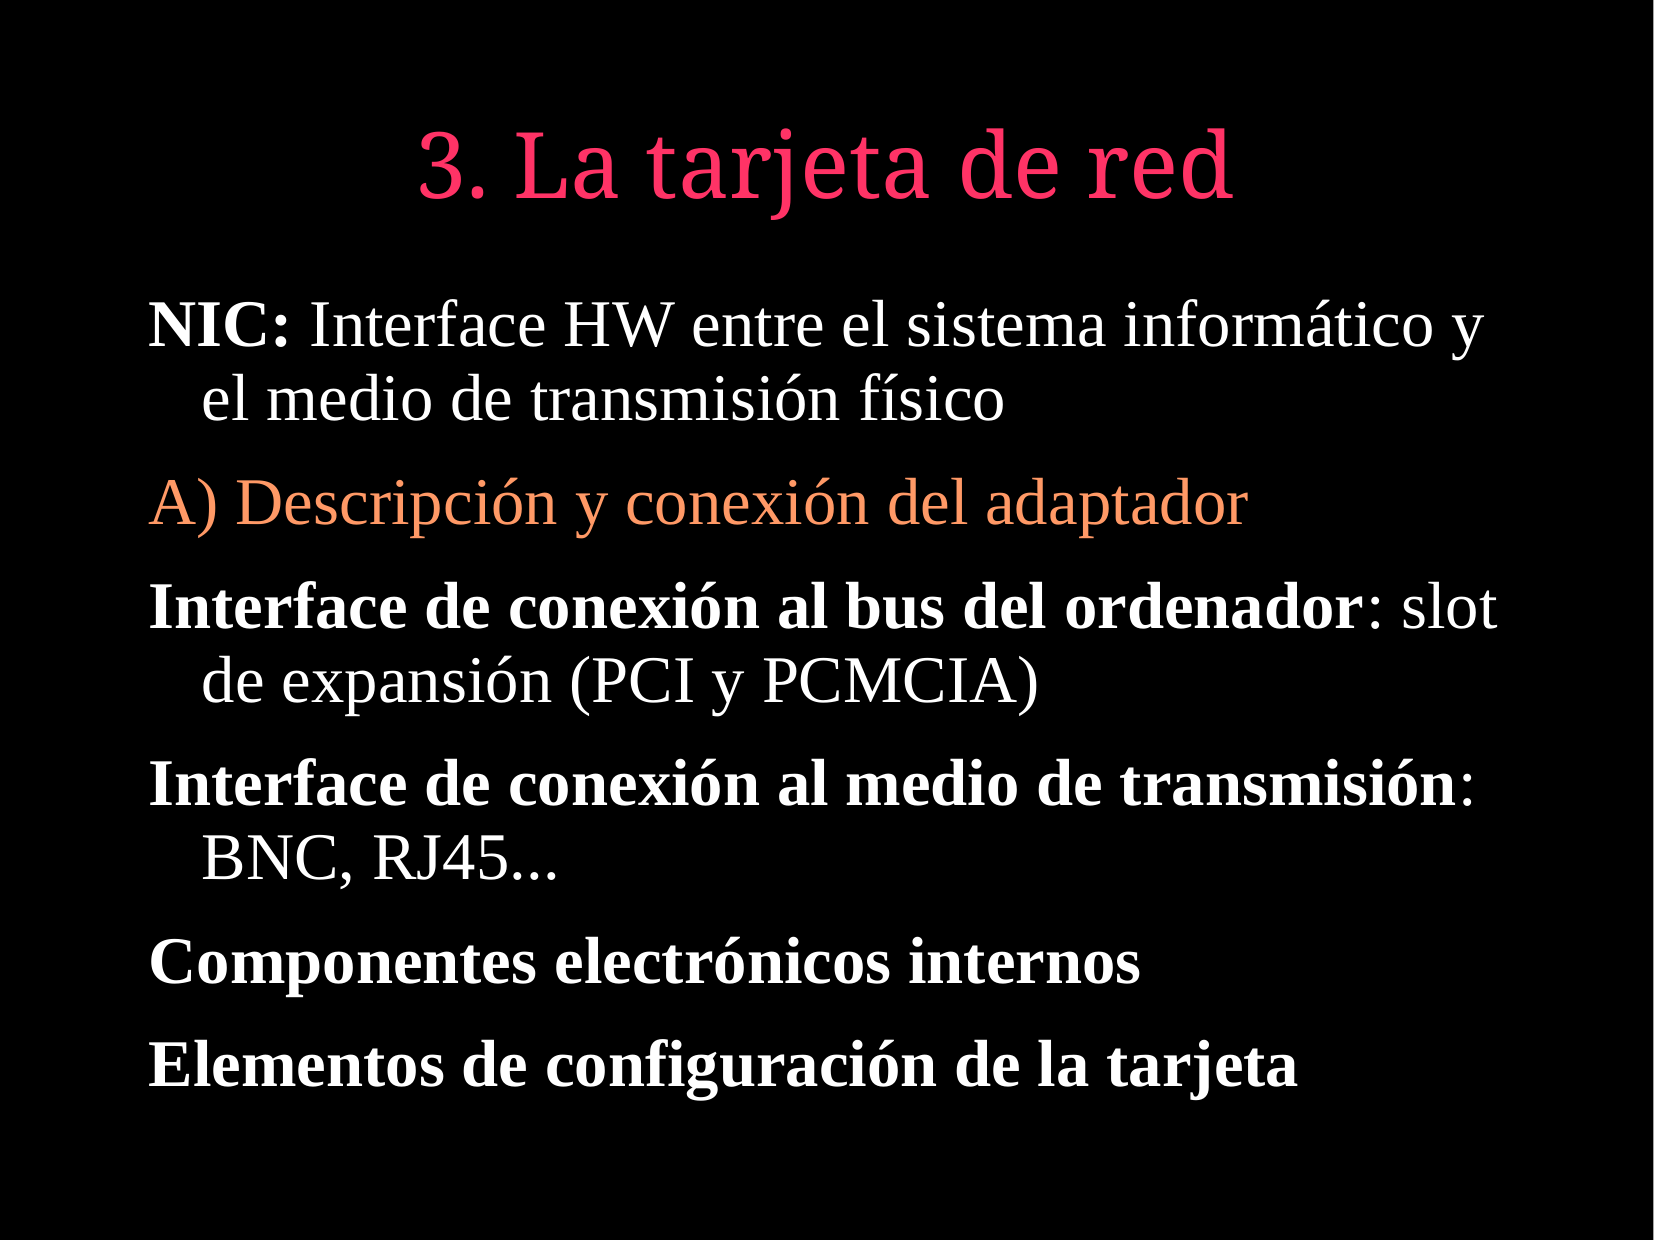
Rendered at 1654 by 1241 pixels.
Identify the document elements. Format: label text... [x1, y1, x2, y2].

title 3. La tarjeta de red [119, 59, 1532, 267]
list NIC: Interface HW entre el sistema informático y el medio de transmisión físico A) Descripción y conexión del adaptador Interface de conexión al bus del ordenador: slot de expansión (PCI y PCMCIA) Interface de conexión al medio de transmisión: BNC, RJ45... Componentes electrónicos internos Elementos de configuración de la tarjeta [130, 287, 1543, 1102]
